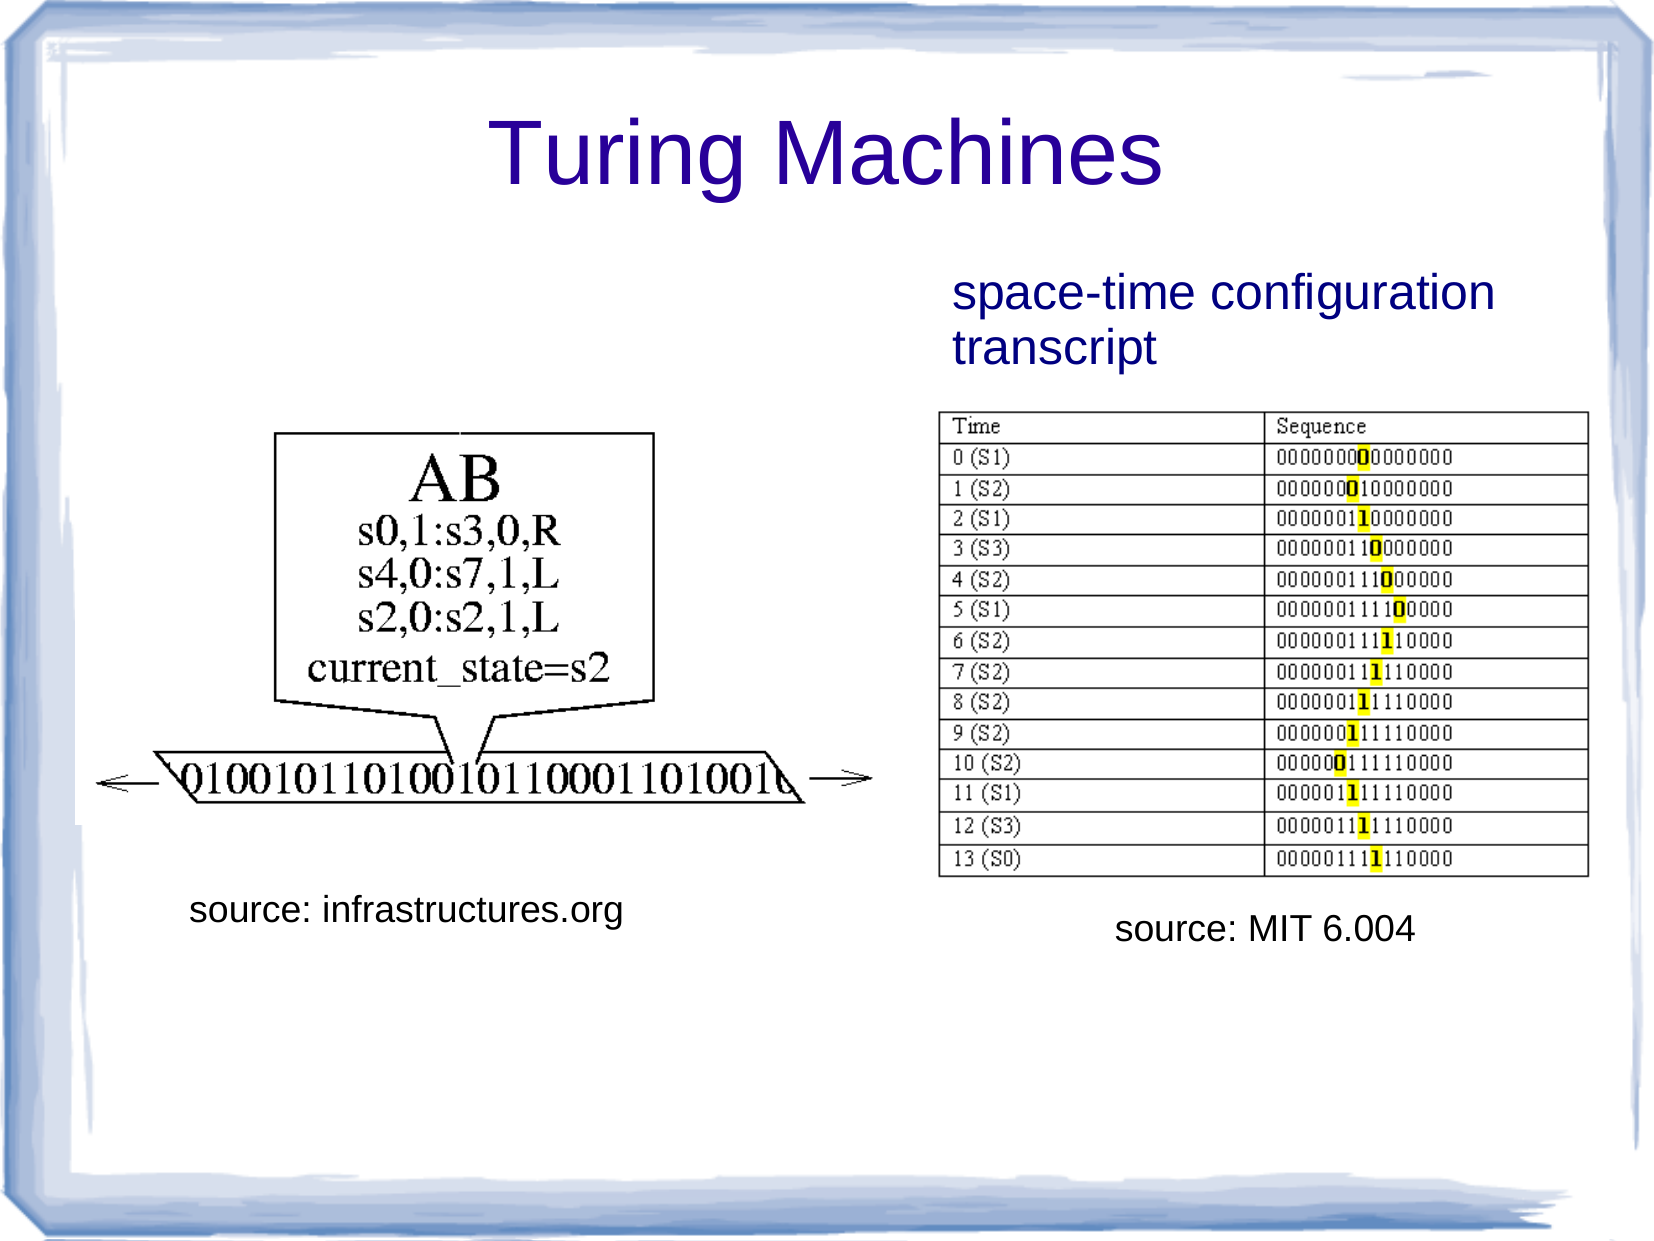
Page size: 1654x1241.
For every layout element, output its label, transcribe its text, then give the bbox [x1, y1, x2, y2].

text_box source: infrastructures.org [174, 881, 725, 939]
title Turing Machines [82, 49, 1571, 257]
picture [0, 0, 1654, 1241]
text_box source: MIT 6.004 [1100, 900, 1476, 957]
text_box space-time configuration transcript [937, 256, 1594, 383]
